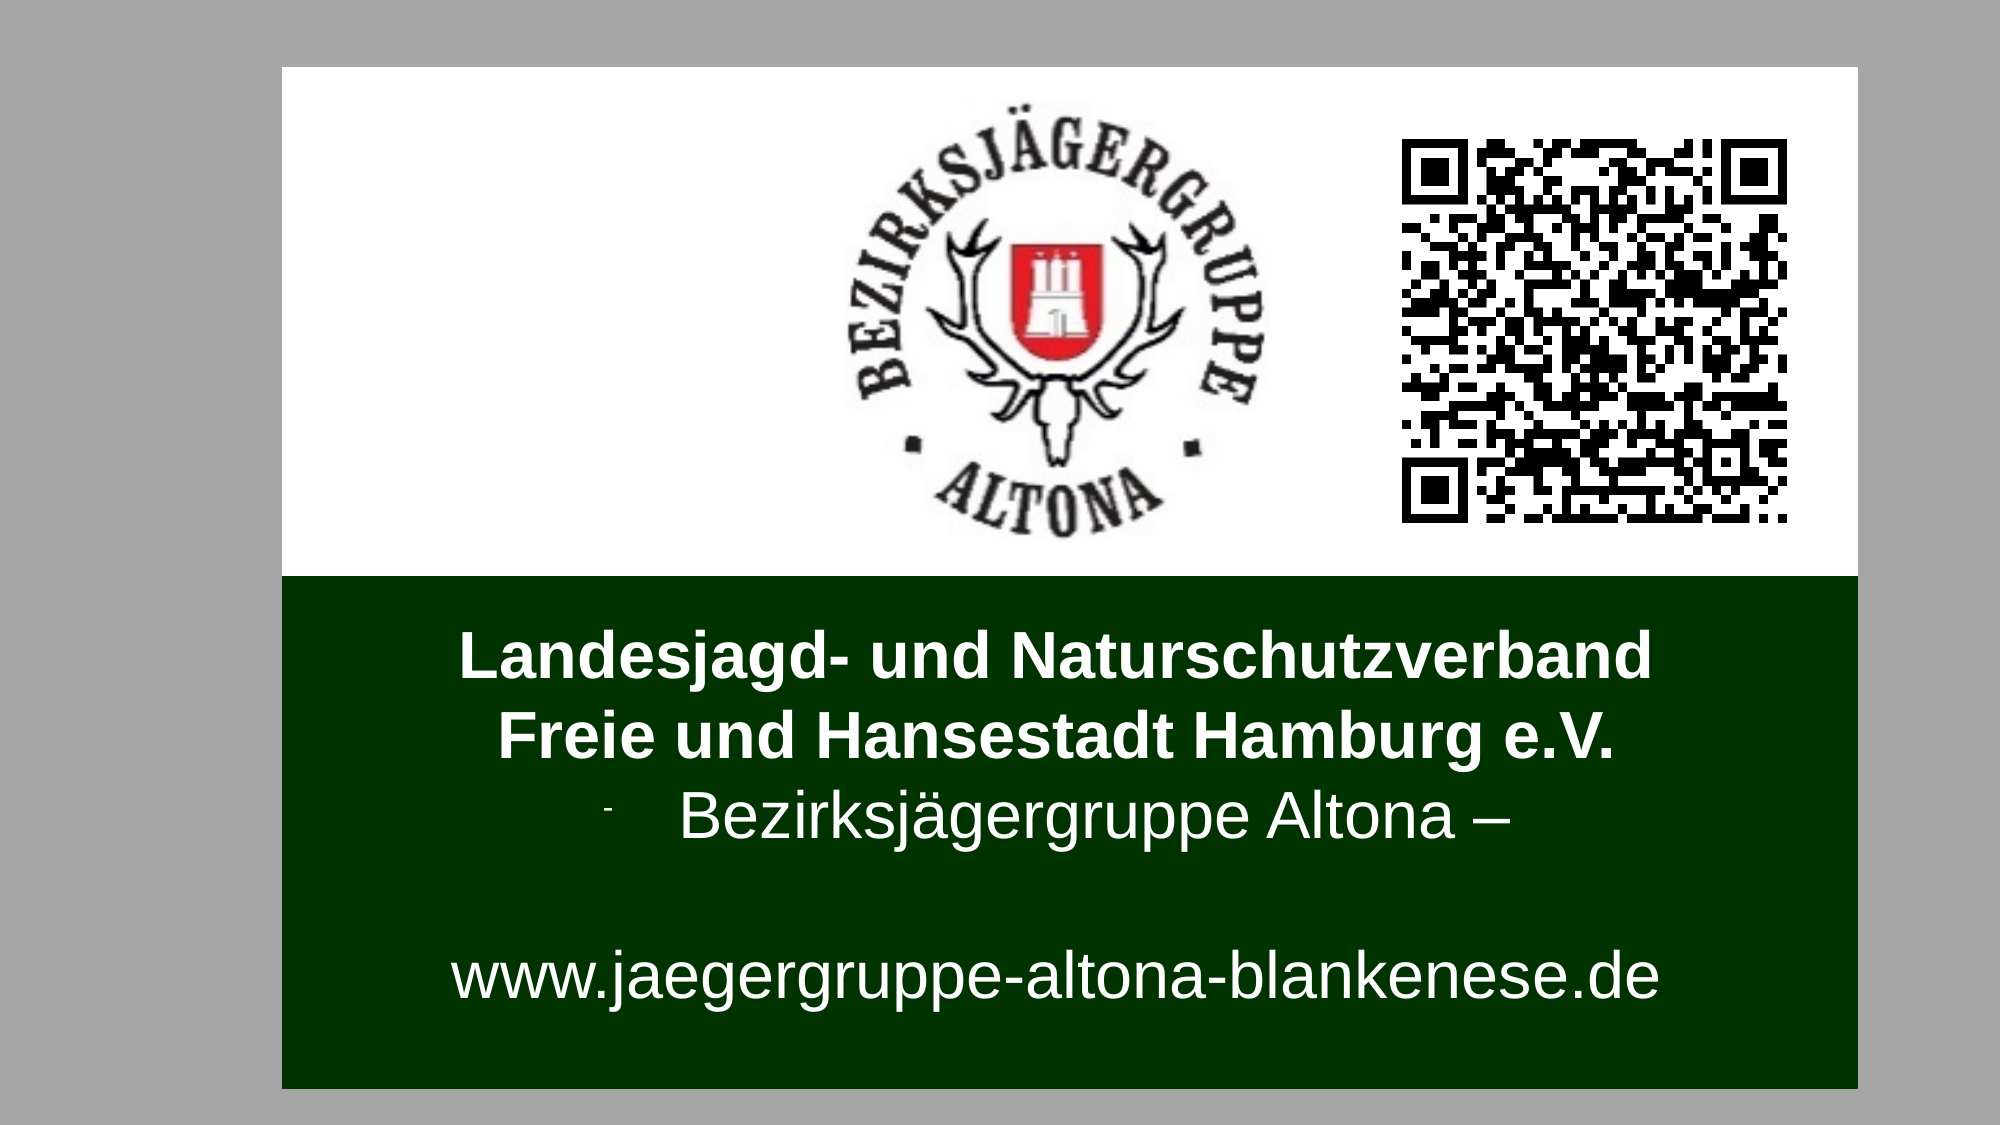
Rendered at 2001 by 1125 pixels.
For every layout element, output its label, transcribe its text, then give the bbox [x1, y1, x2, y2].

text_box Landesjagd- und Naturschutzverband Freie und Hansestadt Hamburg e.V. Bezirksjägergruppe Altona – www.jaegergruppe-altona-blankenese.de [437, 604, 1678, 1099]
text_box [283, 68, 1856, 1088]
picture [1381, 118, 1808, 544]
picture [844, 100, 1270, 543]
